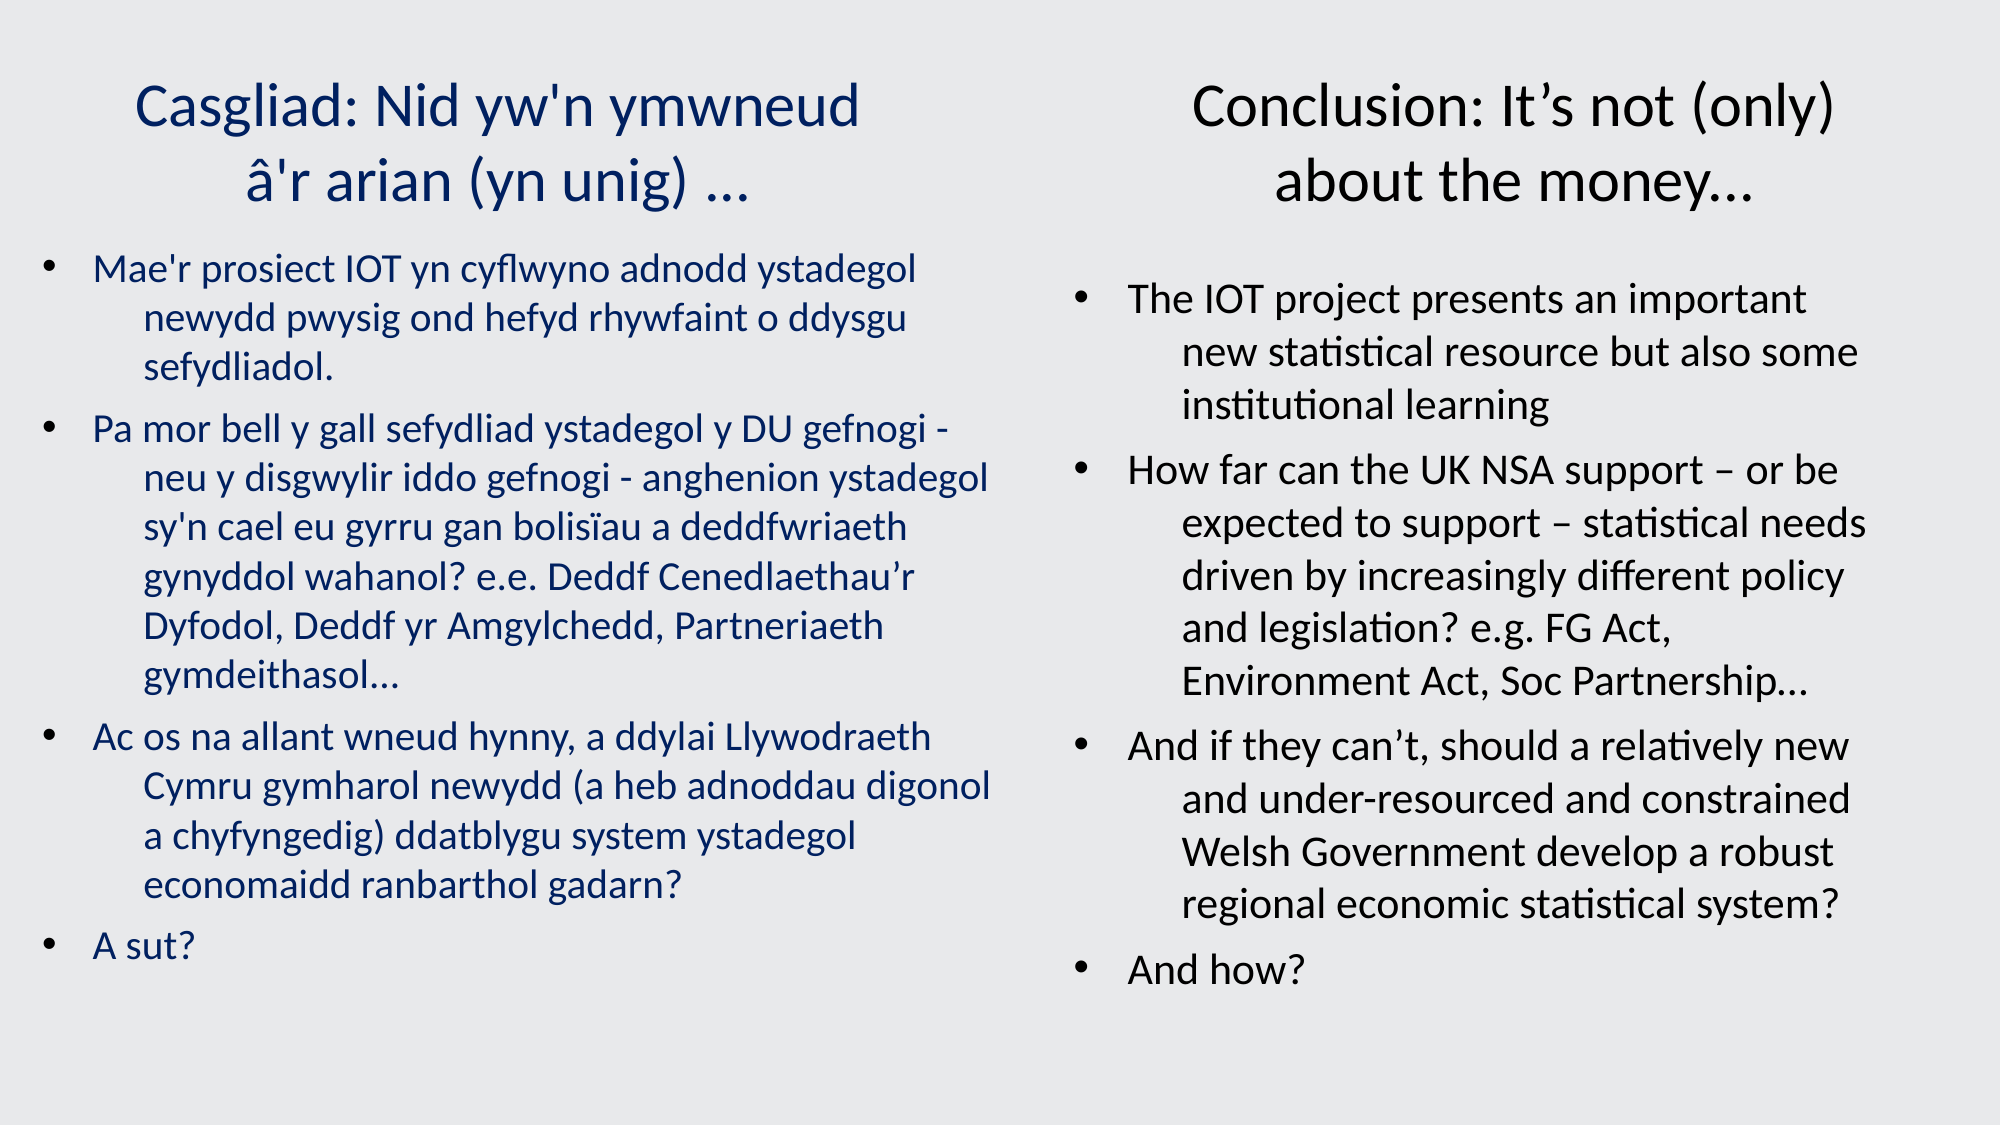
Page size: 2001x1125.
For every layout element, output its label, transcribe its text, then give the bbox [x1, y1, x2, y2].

text_box Casgliad: Nid yw'n ymwneud â'r arian (yn unig) ... [113, 45, 884, 233]
list The IOT project presents an important new statistical resource but also some institutional learning How far can the UK NSA support – or be expected to support – statistical needs driven by increasingly different policy and legislation? e.g. FG Act, Environment Act, Soc Partnership… And if they can’t, should a relatively new and under-resourced and constrained Welsh Government develop a robust regional economic statistical system? And how? [1058, 262, 1900, 1005]
list Mae'r prosiect IOT yn cyflwyno adnodd ystadegol newydd pwysig ond hefyd rhywfaint o ddysgu sefydliadol. Pa mor bell y gall sefydliad ystadegol y DU gefnogi - neu y disgwylir iddo gefnogi - anghenion ystadegol sy'n cael eu gyrru gan bolisïau a deddfwriaeth gynyddol wahanol? e.e. Deddf Cenedlaethau’r Dyfodol, Deddf yr Amgylchedd, Partneriaeth gymdeithasol... Ac os na allant wneud hynny, a ddylai Llywodraeth Cymru gymharol newydd (a heb adnoddau digonol a chyfyngedig) ddatblygu system ystadegol economaidd ranbarthol gadarn? A sut? [26, 233, 1030, 976]
title Conclusion: It’s not (only) about the money... [1130, 45, 1900, 233]
